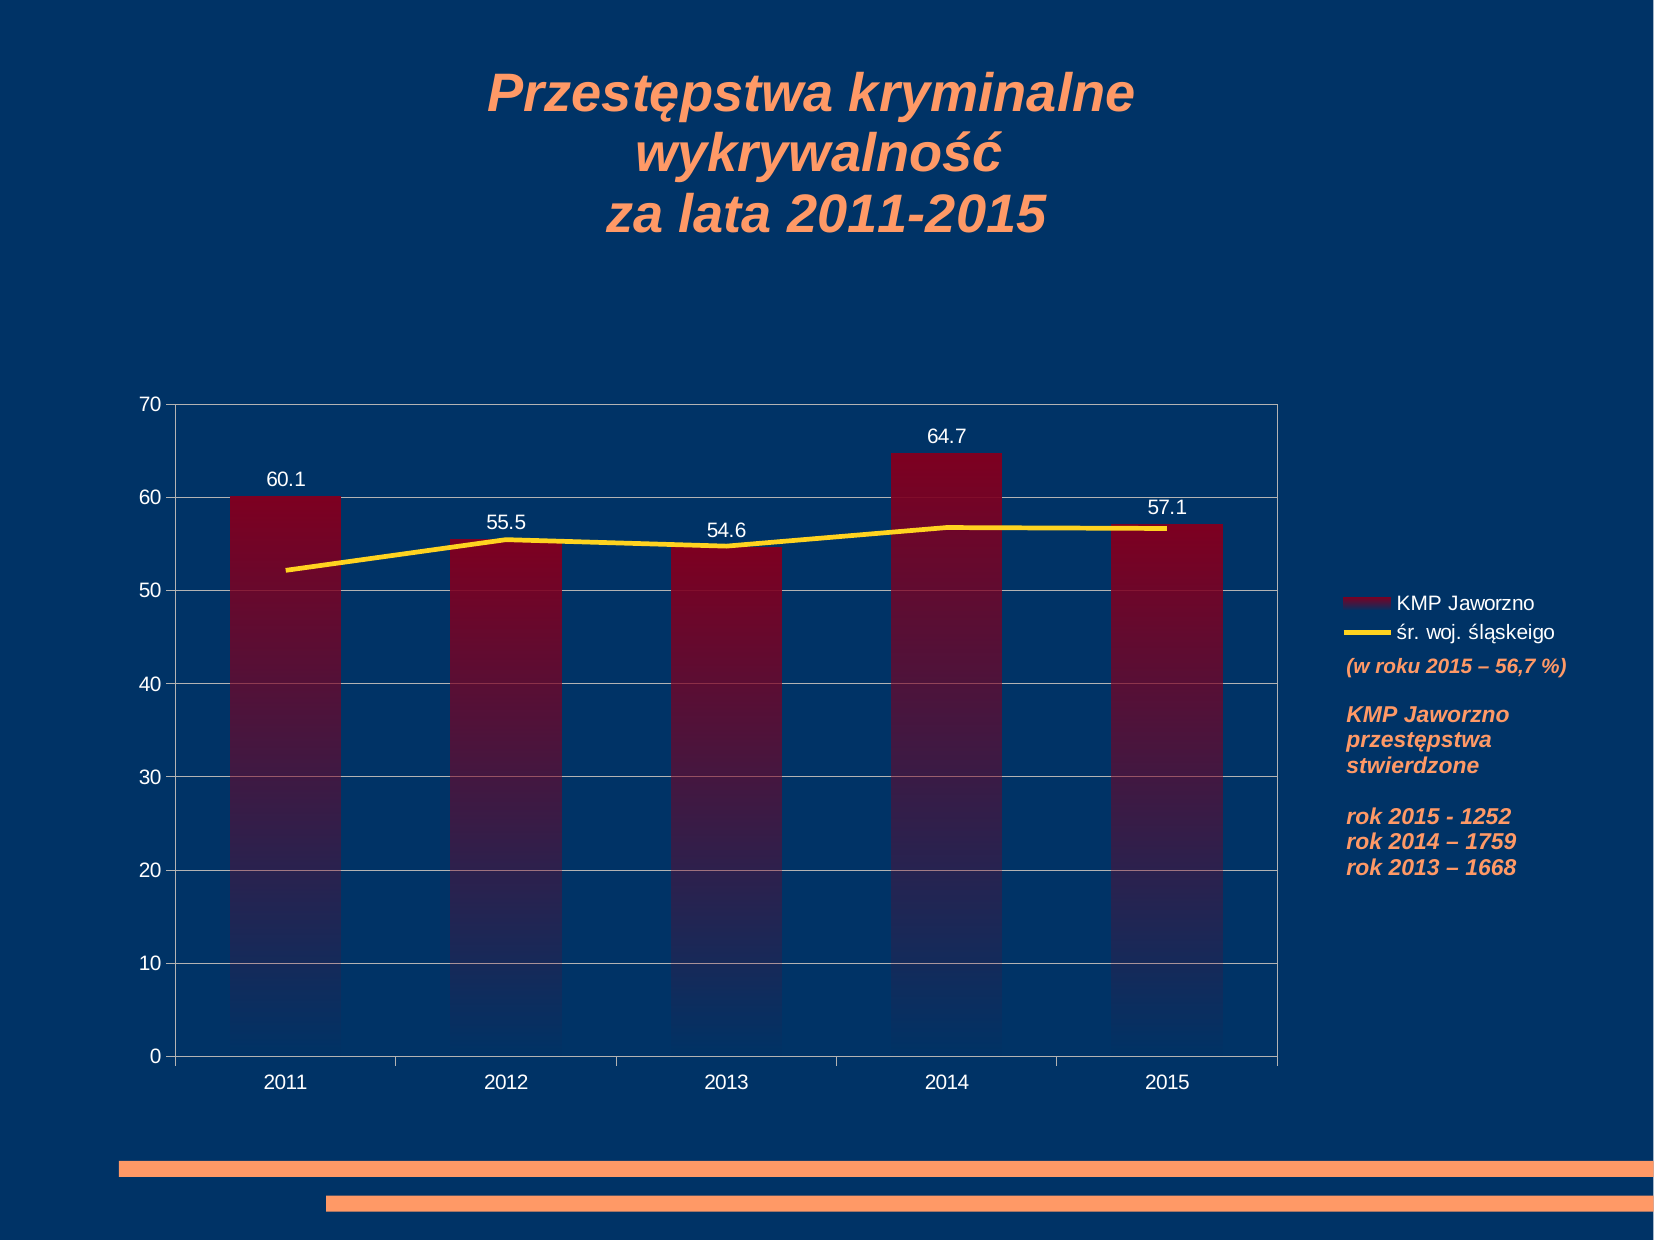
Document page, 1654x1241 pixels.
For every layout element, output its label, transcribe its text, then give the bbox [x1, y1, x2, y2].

chart [82, 318, 1571, 1138]
title (w roku 2015 – 56,7 %) KMP Jaworzno przestępstwa stwierdzone rok 2015 - 1252 rok 2014 – 1759 rok 2013 – 1668 [1346, 652, 1623, 907]
title Przestępstwa kryminalne wykrywalność za lata 2011-2015 [82, 49, 1571, 257]
